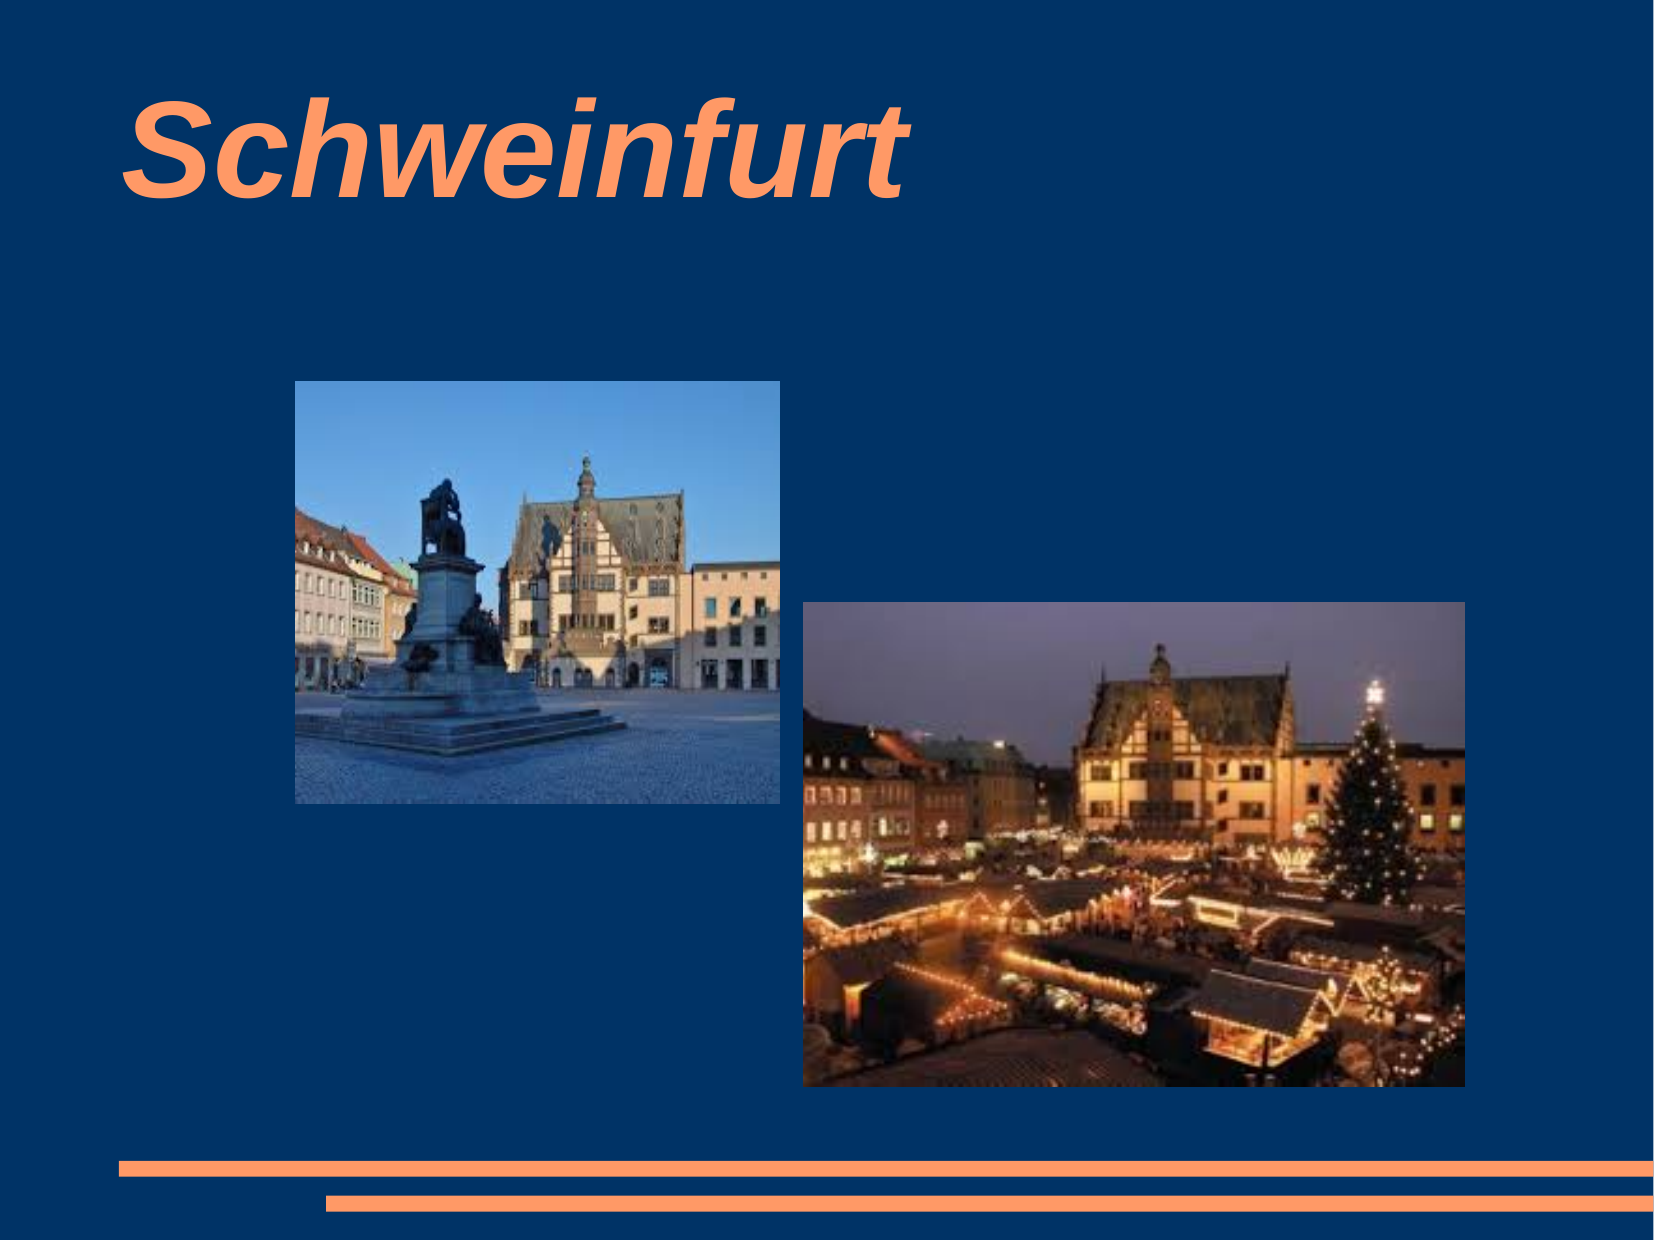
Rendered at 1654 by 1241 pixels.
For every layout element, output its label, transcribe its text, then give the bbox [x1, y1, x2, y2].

title Schweinfurt [121, 46, 1534, 254]
picture [295, 381, 780, 804]
picture [803, 602, 1465, 1087]
